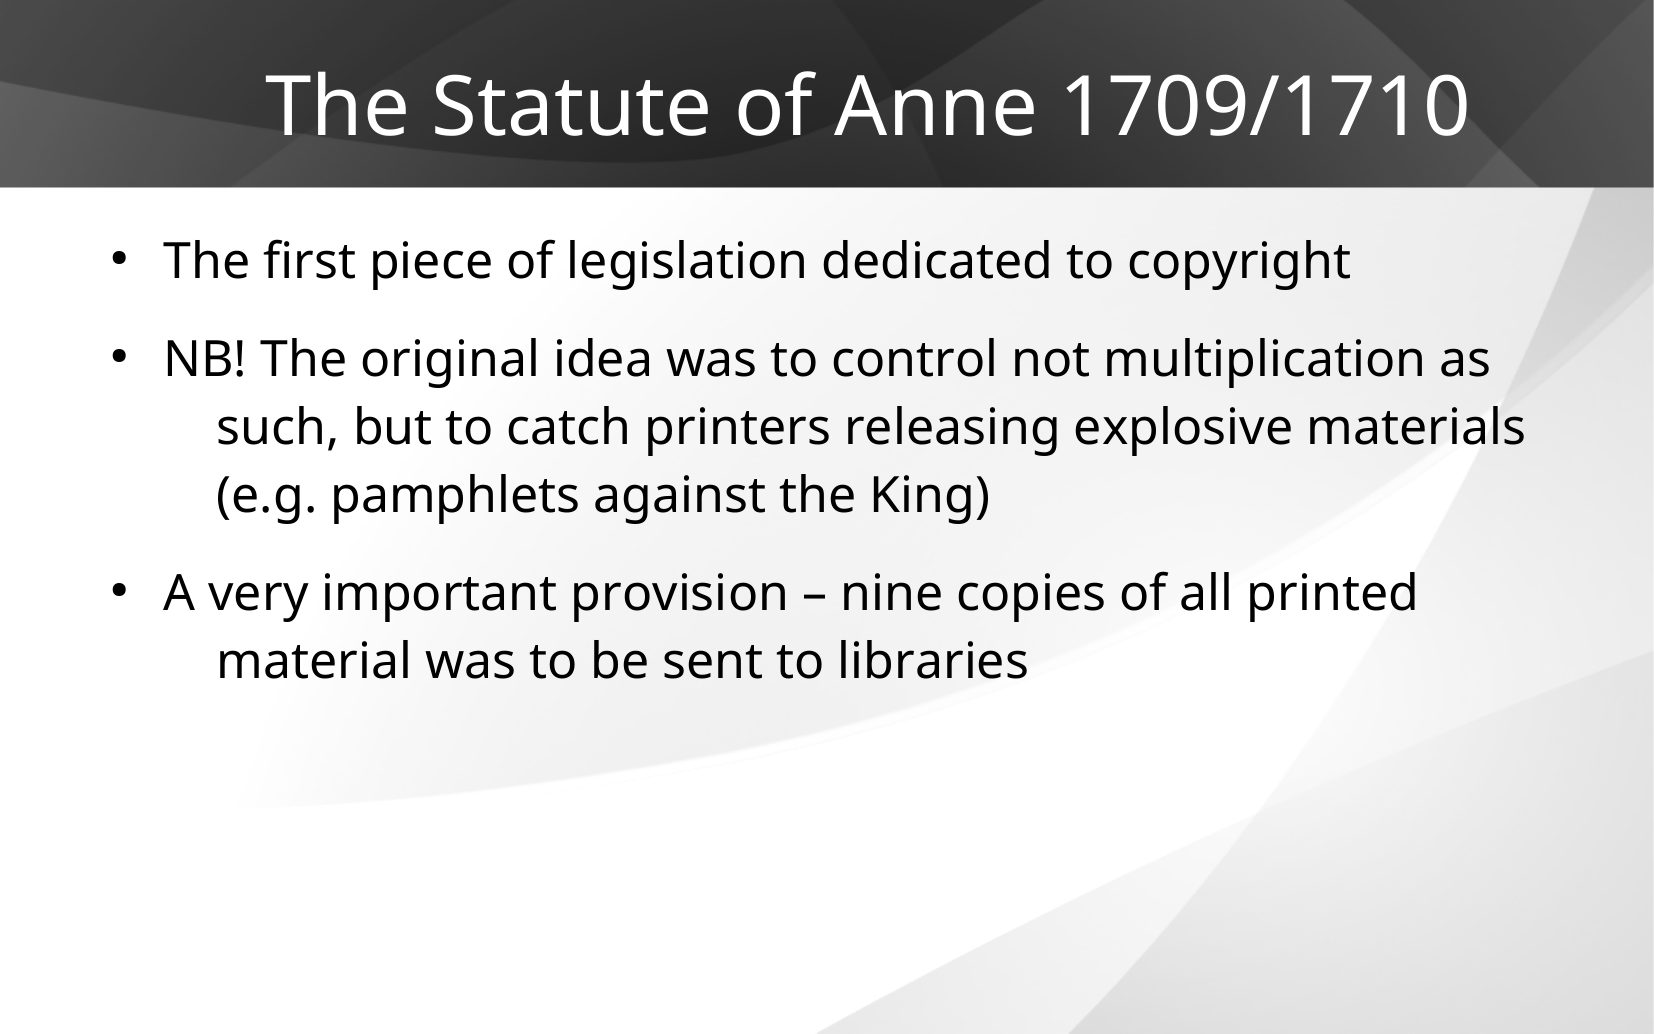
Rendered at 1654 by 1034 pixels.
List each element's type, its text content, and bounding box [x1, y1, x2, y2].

list The first piece of legislation dedicated to copyright NB! The original idea was to control not multiplication as such, but to catch printers releasing explosive materials (e.g. pamphlets against the King) A very important provision – nine copies of all printed material was to be sent to libraries [75, 225, 1613, 1013]
picture [0, 0, 1654, 1034]
title The Statute of Anne 1709/1710 [124, 0, 1613, 208]
